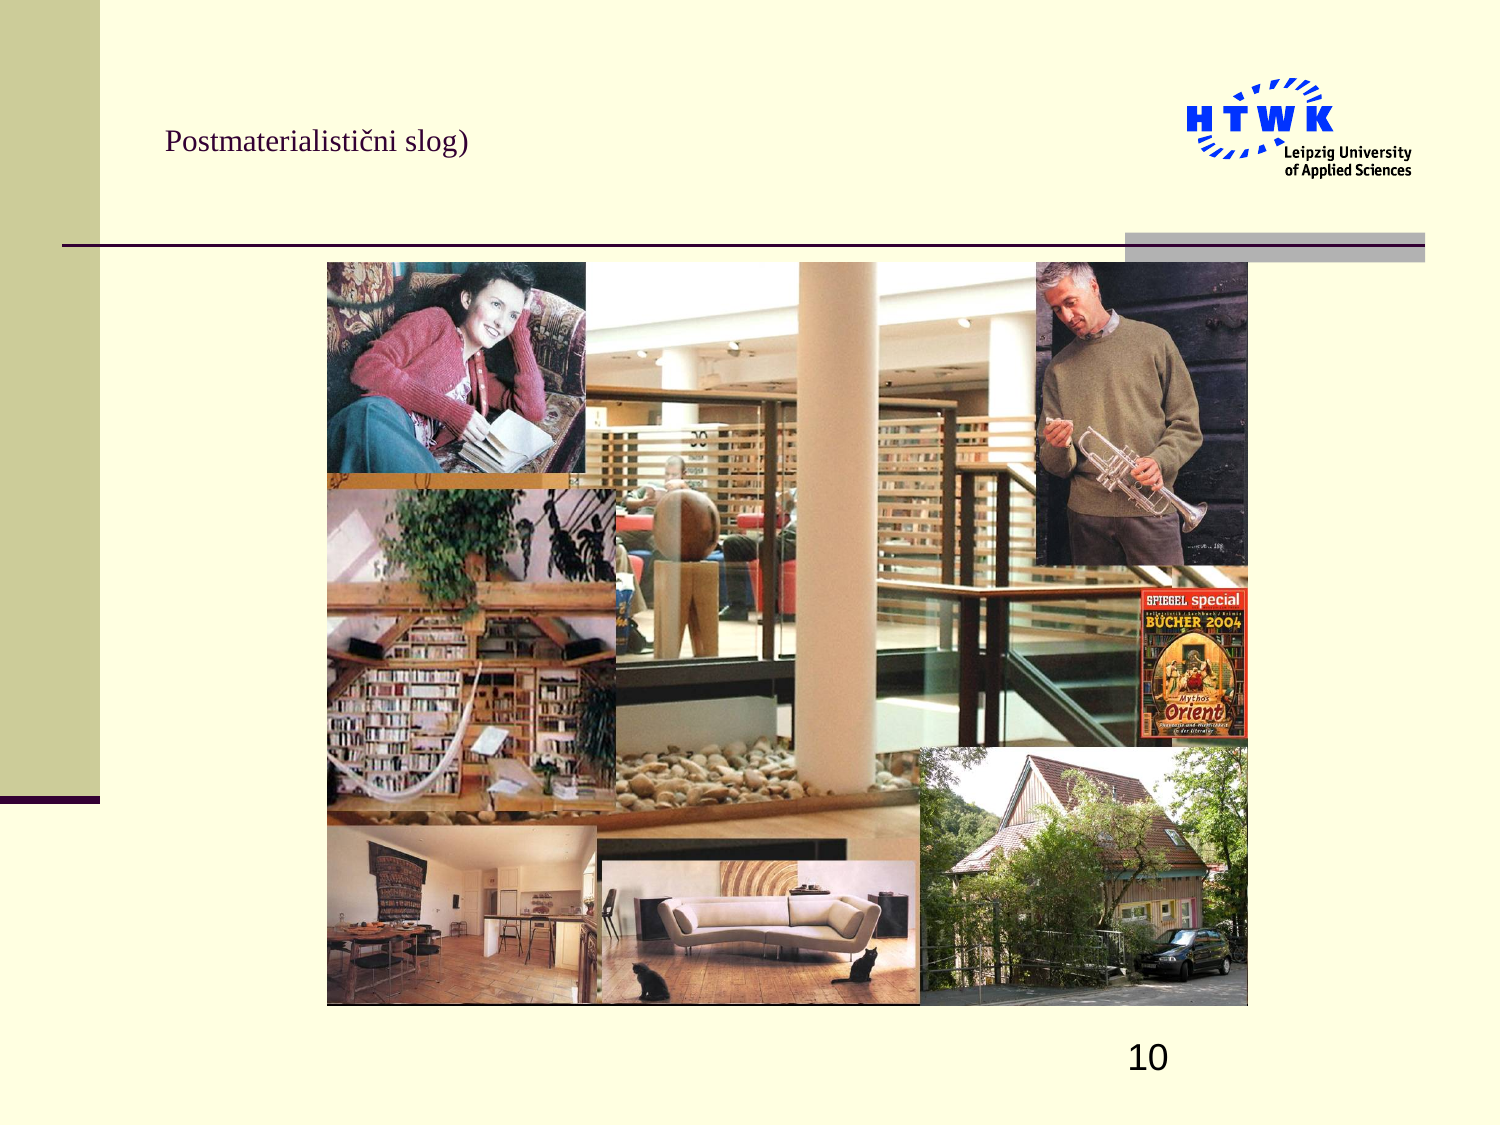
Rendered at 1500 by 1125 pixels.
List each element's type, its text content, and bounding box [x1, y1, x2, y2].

picture [327, 262, 1248, 1006]
picture [1187, 78, 1412, 179]
title Postmaterialistični slog) [150, 45, 1426, 234]
